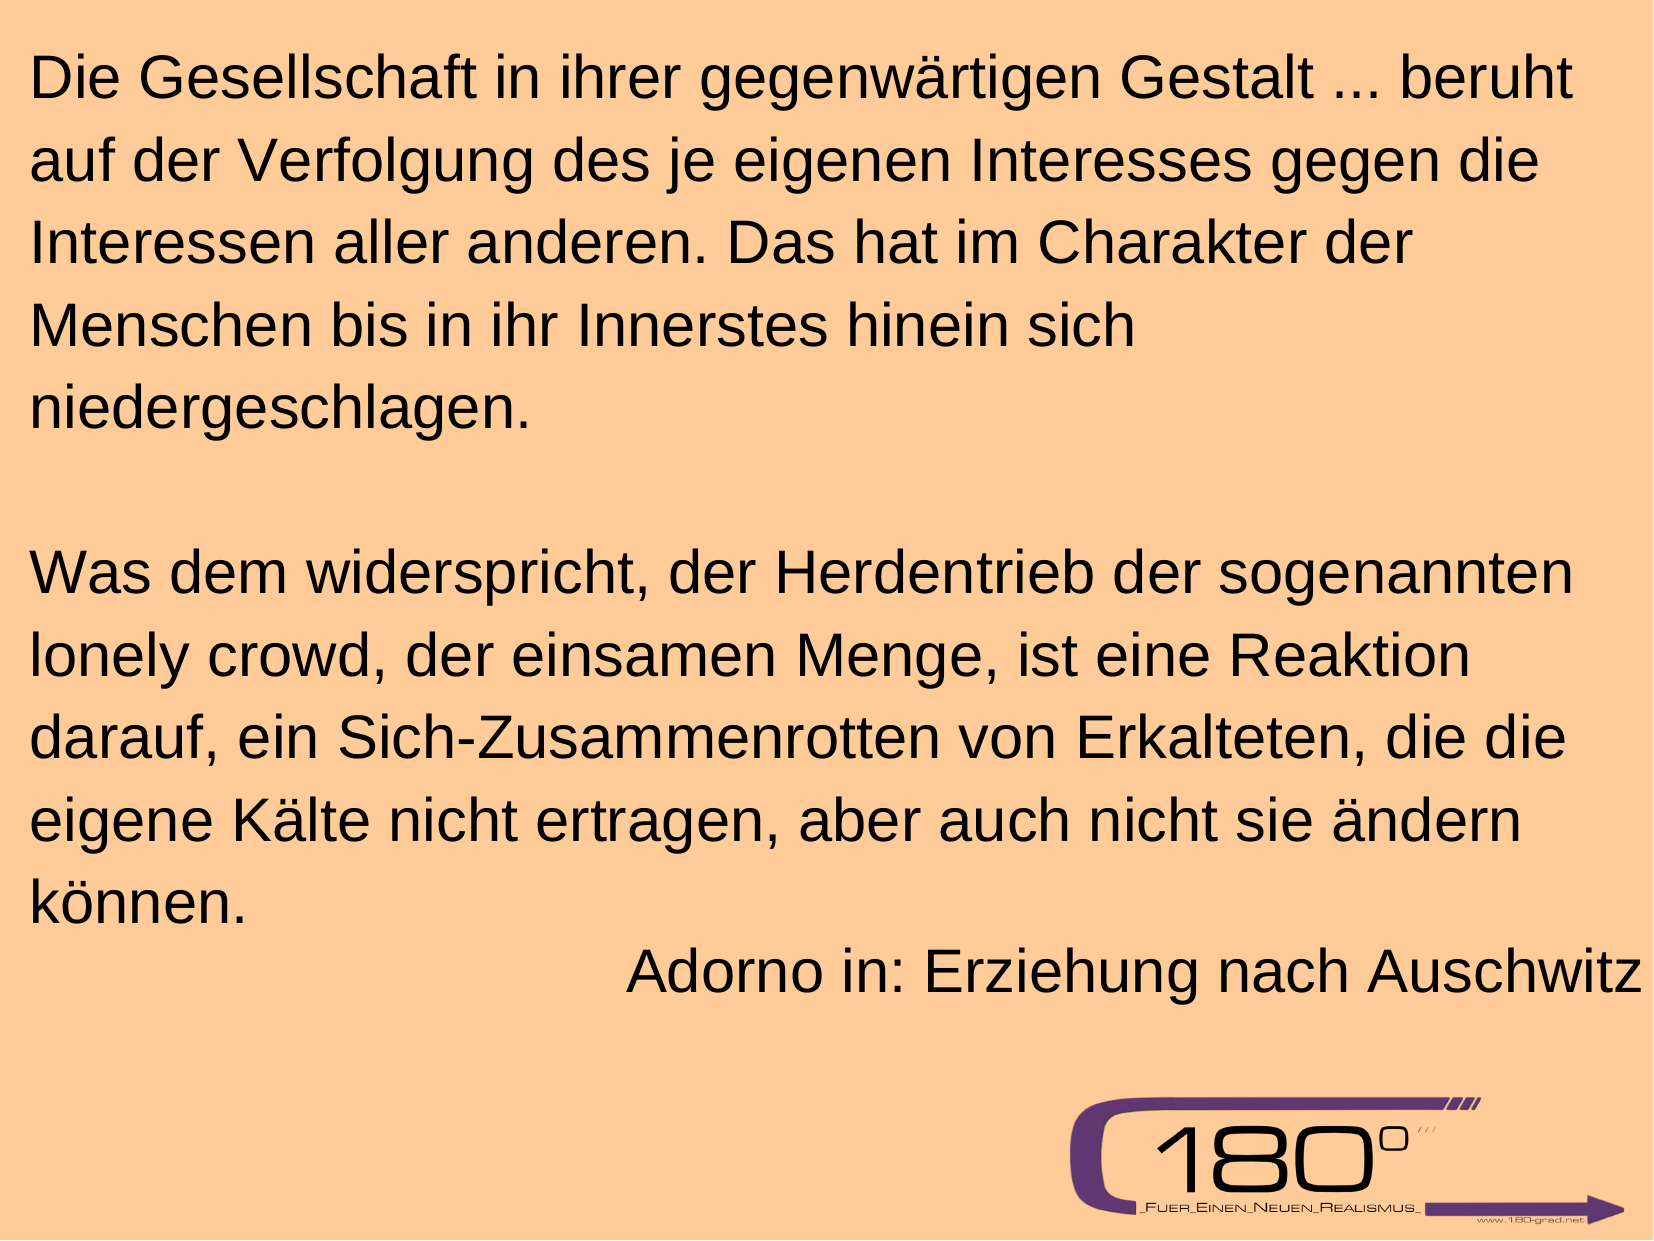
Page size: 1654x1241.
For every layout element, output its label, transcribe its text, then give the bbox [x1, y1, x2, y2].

picture [1068, 1101, 1625, 1228]
text_box Die Gesellschaft in ihrer gegenwärtigen Gestalt ... beruht auf der Verfolgung des je eigenen Interesses gegen die Interessen aller anderen. Das hat im Charakter der Menschen bis in ihr Innerstes hinein sich niedergeschlagen. Was dem widerspricht, der Herdentrieb der sogenannten lonely crowd, der einsamen Menge, ist eine Reaktion darauf, ein Sich-Zusammenrotten von Erkalteten, die die eigene Kälte nicht ertragen, aber auch nicht sie ändern können. Adorno in: Erziehung nach Auschwitz [29, 29, 1646, 1101]
